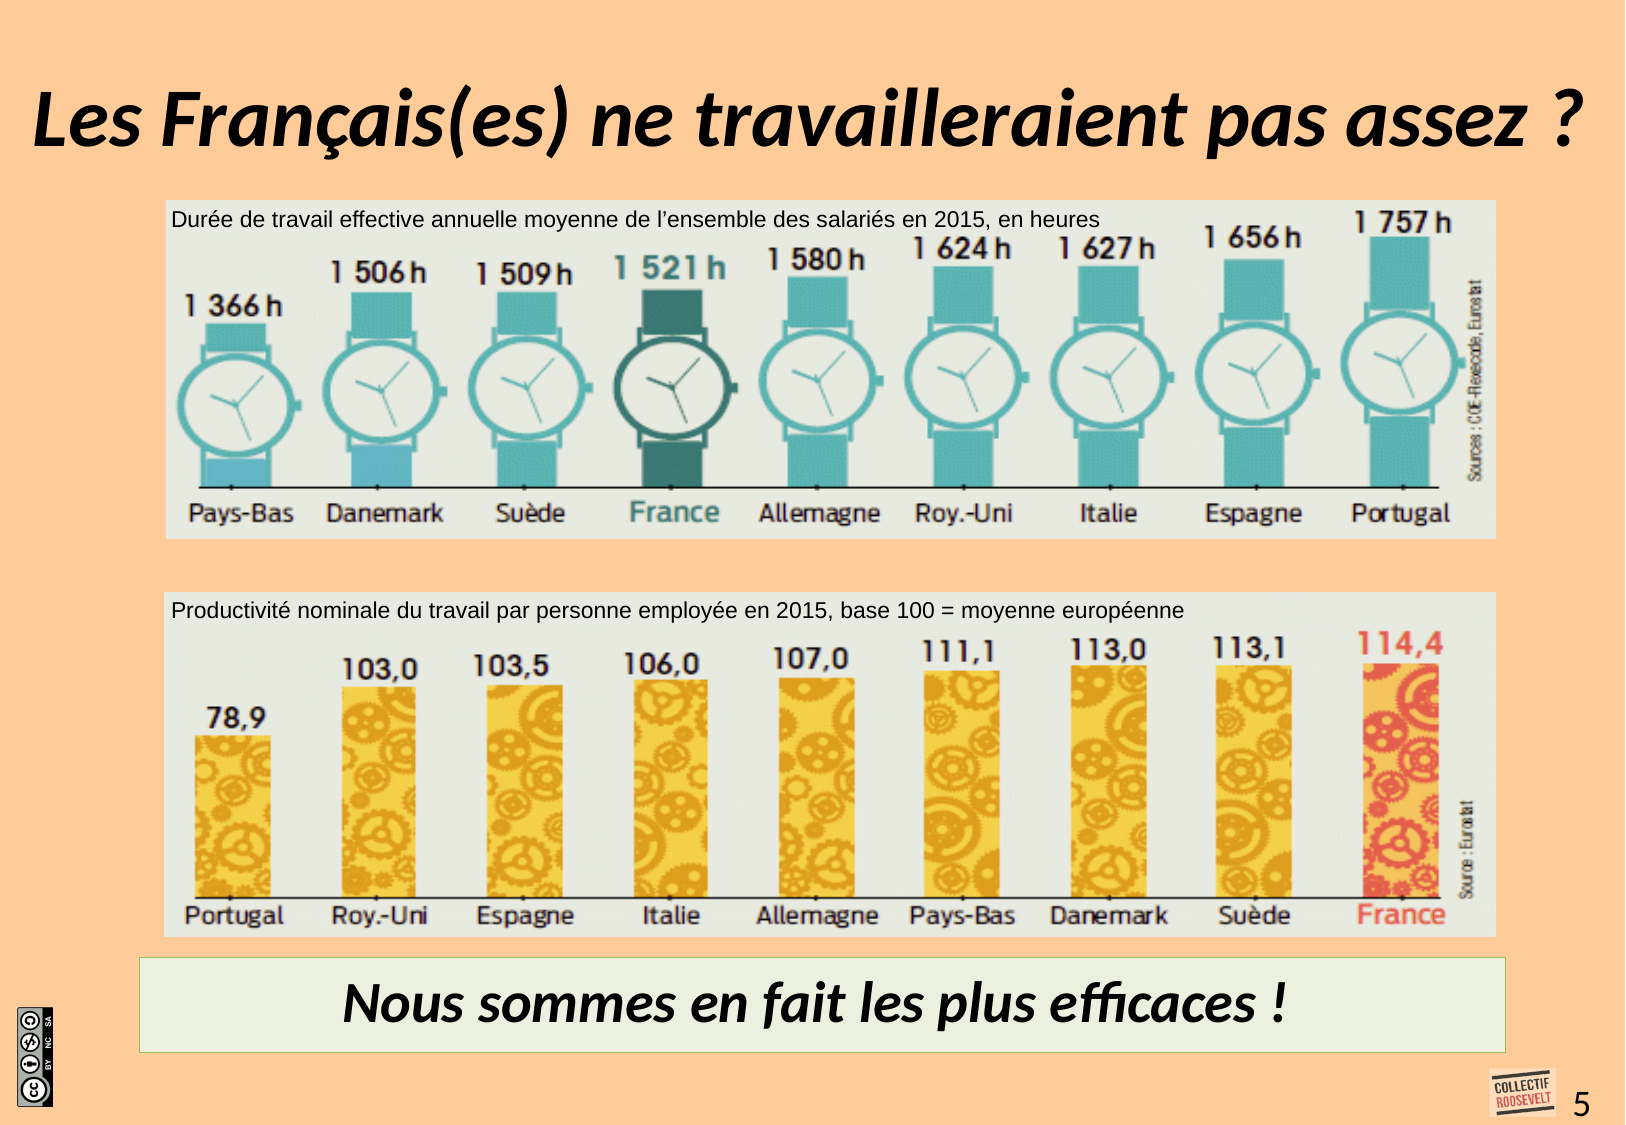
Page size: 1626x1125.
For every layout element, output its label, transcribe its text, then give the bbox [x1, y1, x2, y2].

text_box Productivité nominale du travail par personne employée en 2015, base 100 = moyenne européenne [156, 588, 1534, 631]
slide_number <numéro> [1557, 1071, 1626, 1125]
picture [164, 631, 1496, 937]
title Les Français(es) ne travailleraient pas assez ? [0, 55, 1626, 140]
text_box Nous sommes en fait les plus efficaces ! [139, 957, 1506, 1053]
text_box Durée de travail effective annuelle moyenne de l’ensemble des salariés en 2015, en heures [156, 197, 1535, 240]
picture [166, 240, 1496, 539]
picture [1489, 1068, 1557, 1117]
picture [18, 1008, 53, 1107]
